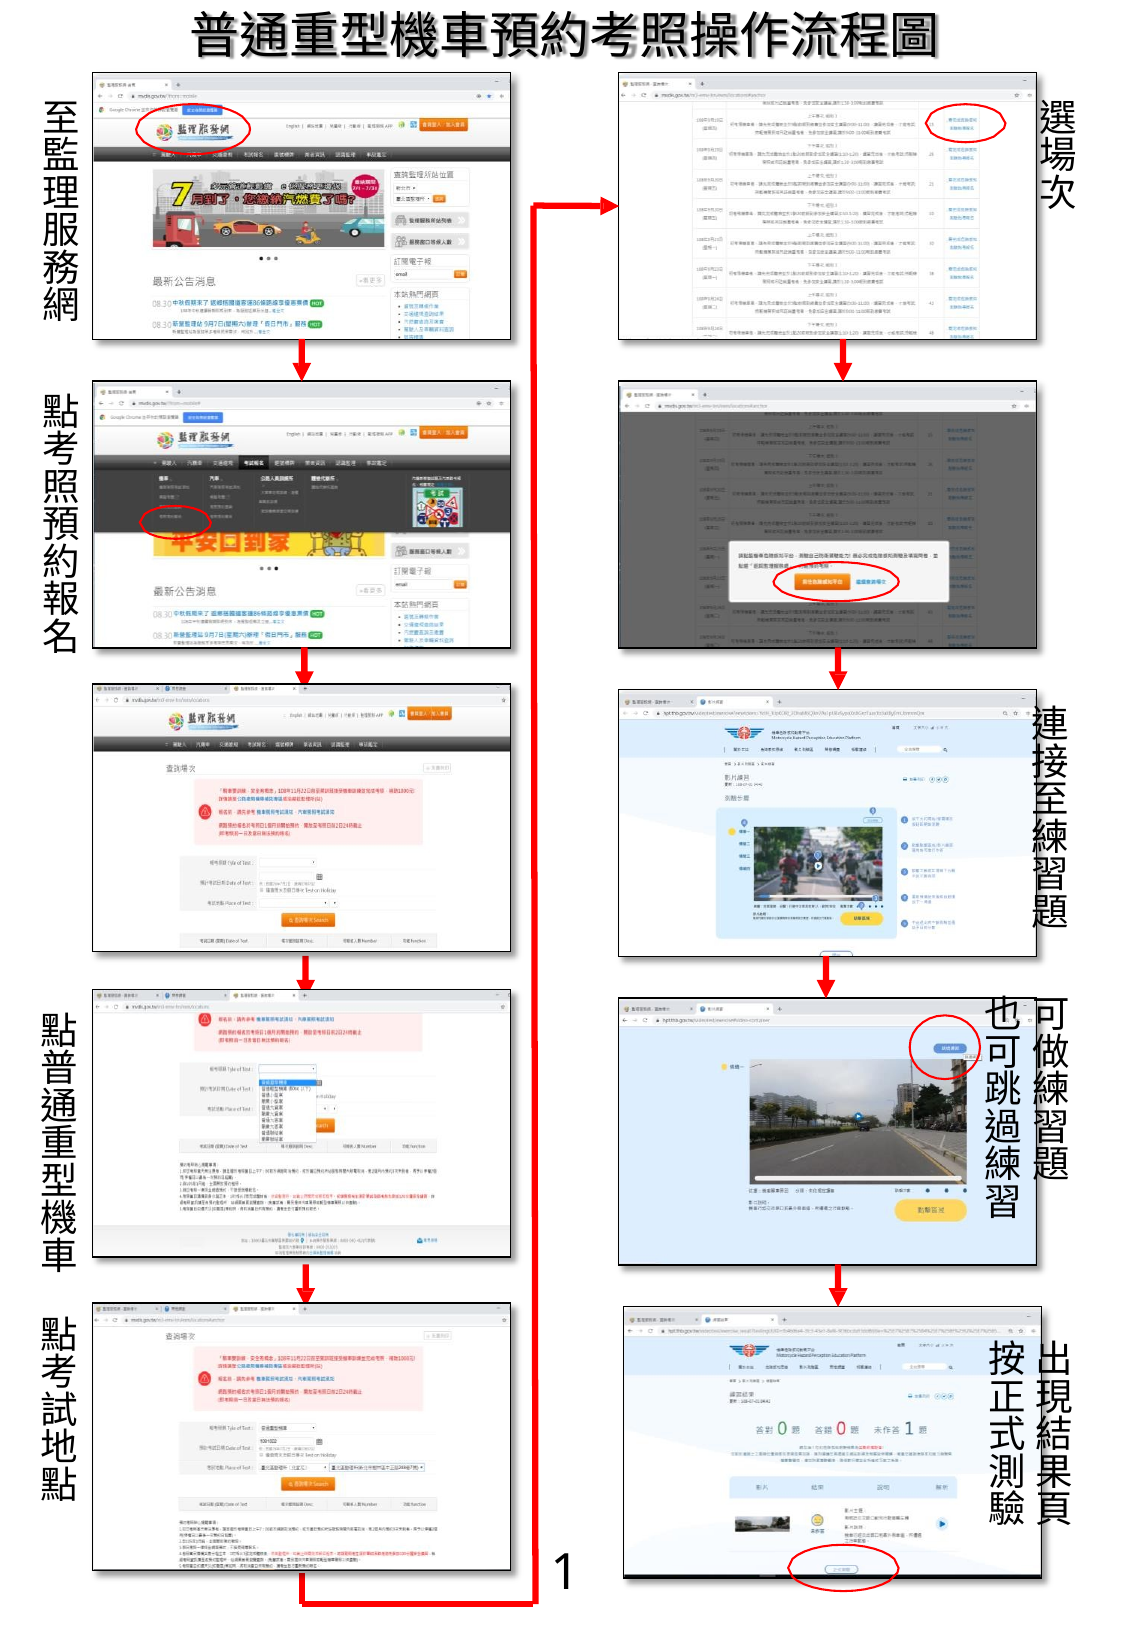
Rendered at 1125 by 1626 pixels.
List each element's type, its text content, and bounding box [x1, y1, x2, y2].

text_box [799, 1579, 888, 1590]
text_box 可做練習題 也可跳過練習 [986, 992, 1075, 1251]
text_box [88, 0, 1054, 1591]
text_box 選 場 次 [1037, 91, 1079, 216]
text_box 出現結果頁 按正式測驗 [989, 1337, 1078, 1566]
text_box 至 監 理 服 務 網 [40, 91, 83, 329]
text_box 點 普 通 重 型 機 車 點 考 試 地 點 [38, 1004, 81, 1508]
text_box [867, 1566, 1054, 1591]
text_box [790, 1546, 897, 1577]
text_box 點 考 照 預 約 報 名 [39, 385, 82, 660]
title 普通重型機車預約考照操作流程圖 [182, 1, 943, 66]
text_box [544, 1532, 591, 1608]
text_box 連 接 至 練 習 題 [1029, 698, 1072, 936]
